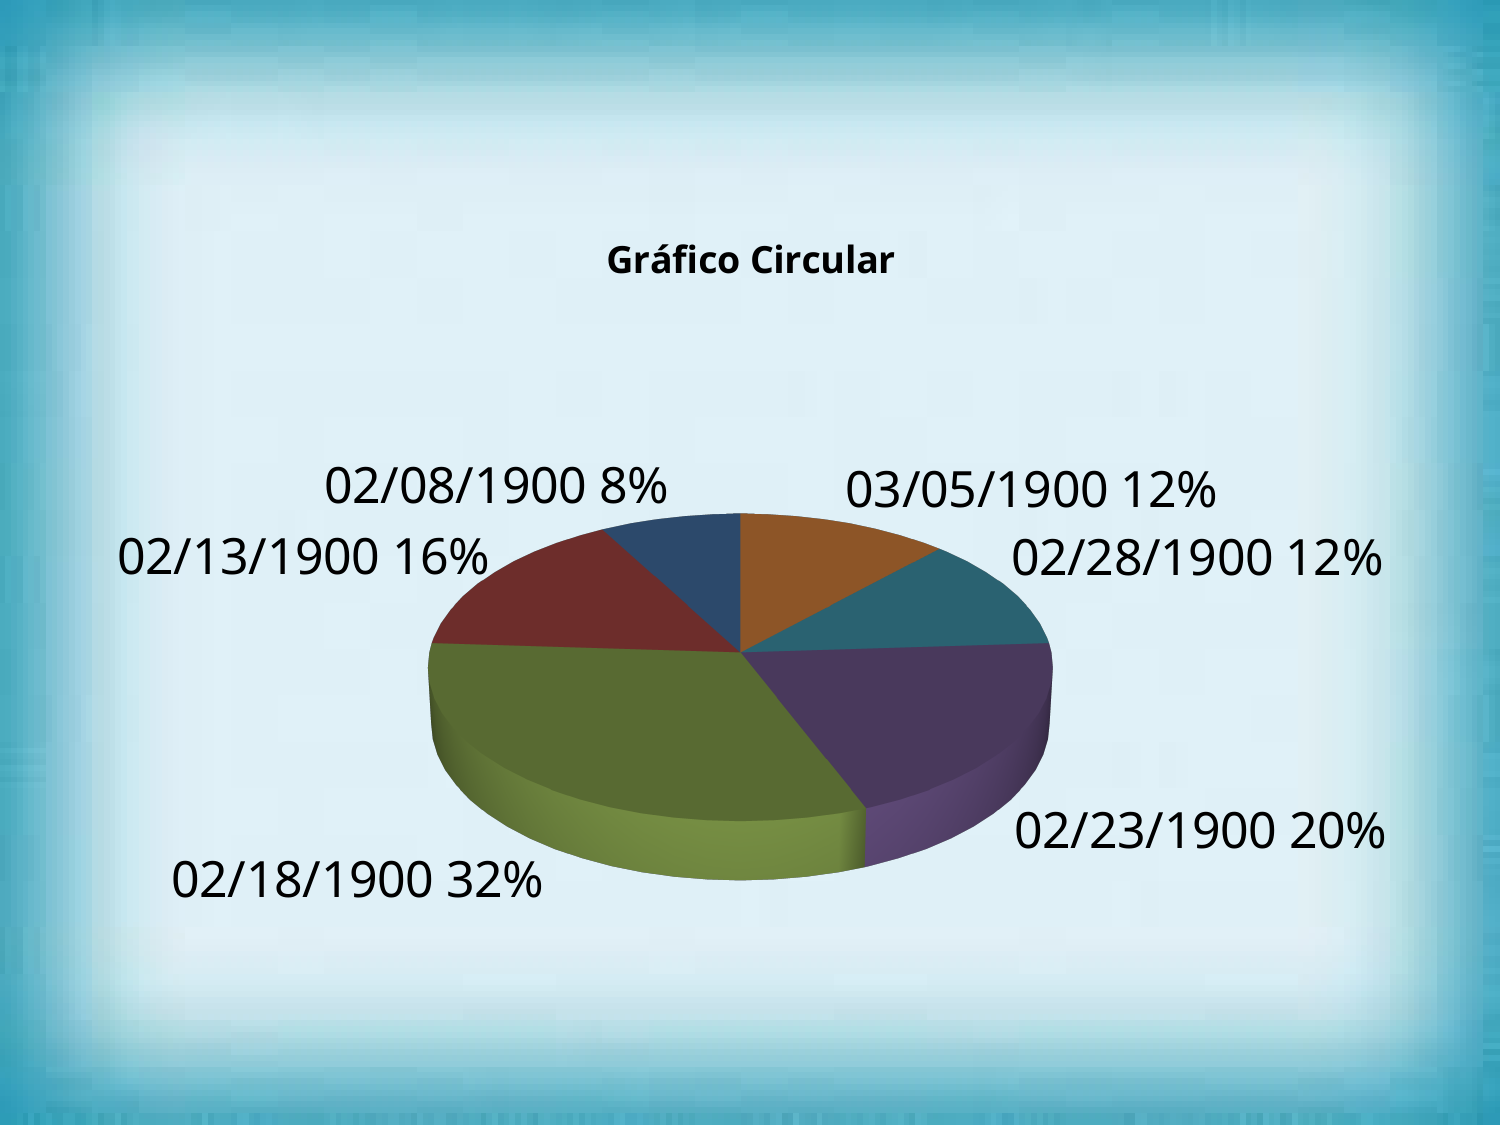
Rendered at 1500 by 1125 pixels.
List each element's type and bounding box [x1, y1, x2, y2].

picture [0, 0, 1500, 1125]
chart [76, 196, 1426, 1071]
